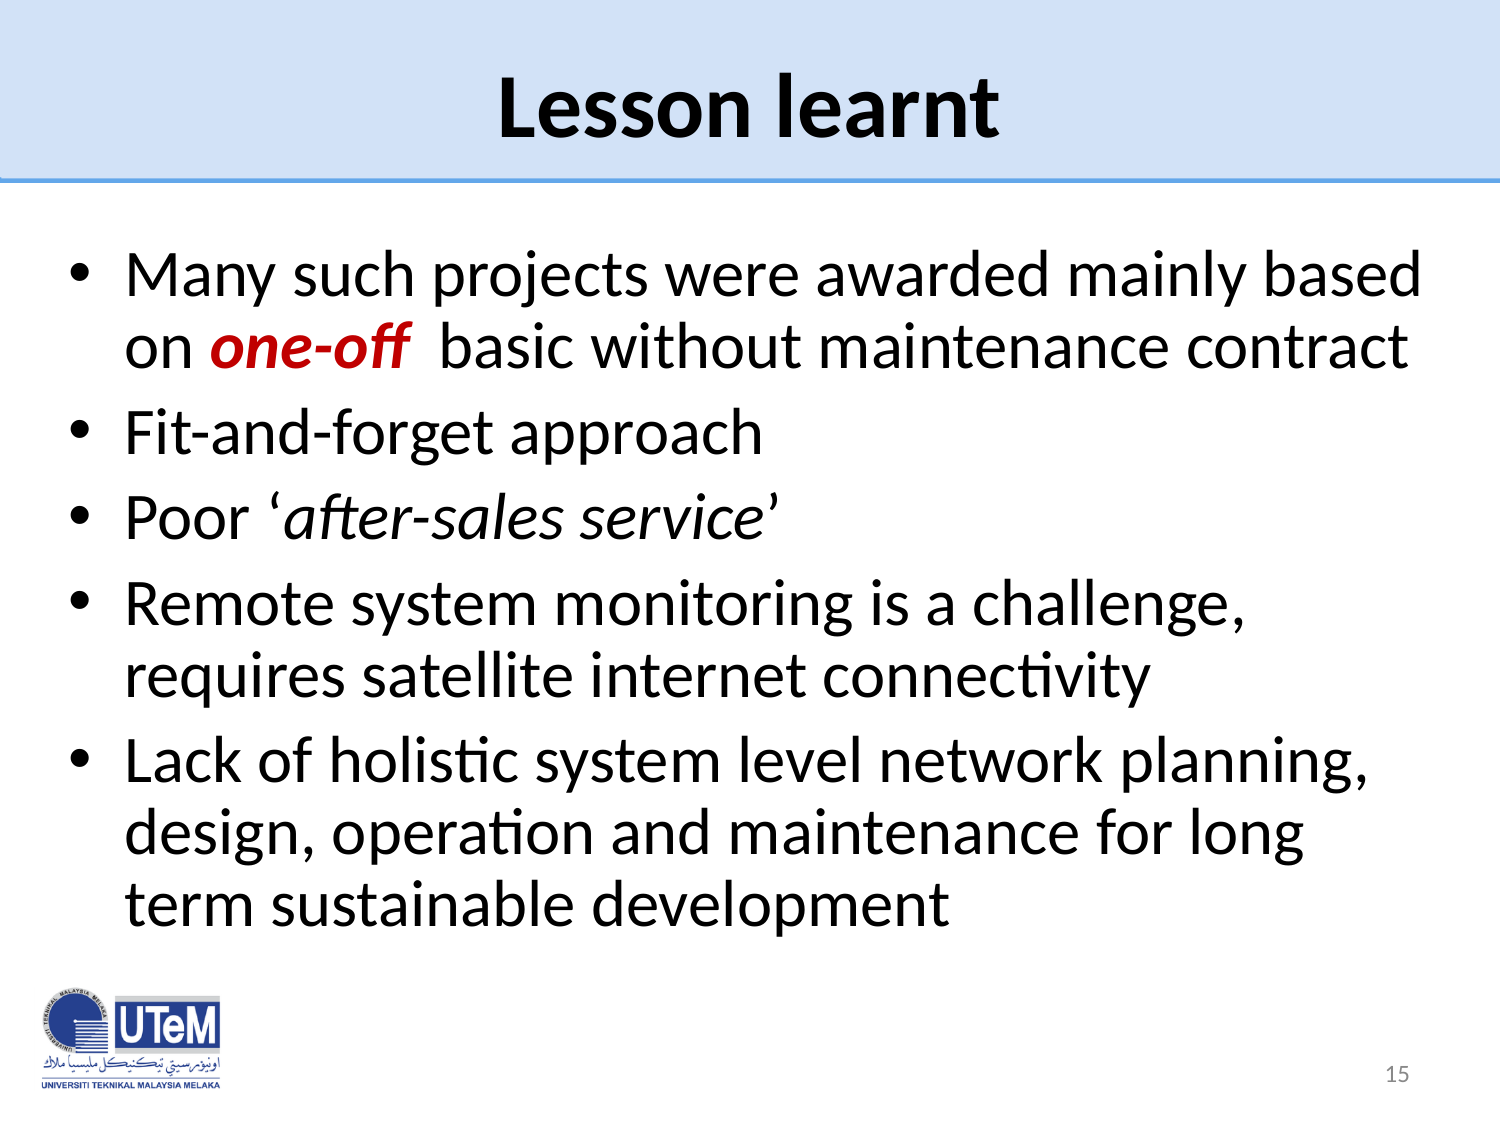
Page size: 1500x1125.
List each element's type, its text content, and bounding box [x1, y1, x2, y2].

picture [34, 987, 224, 1091]
title Lesson learnt [75, 31, 1425, 171]
slide_number <編號> [1074, 1042, 1425, 1103]
list Many such projects were awarded mainly based on one-off basic without maintenance contract Fit-and-forget approach Poor ‘after-sales service’ Remote system monitoring is a challenge, requires satellite internet connectivity Lack of holistic system level network planning, design, operation and maintenance for long term sustainable development [53, 231, 1461, 975]
picture [0, 0, 1500, 183]
